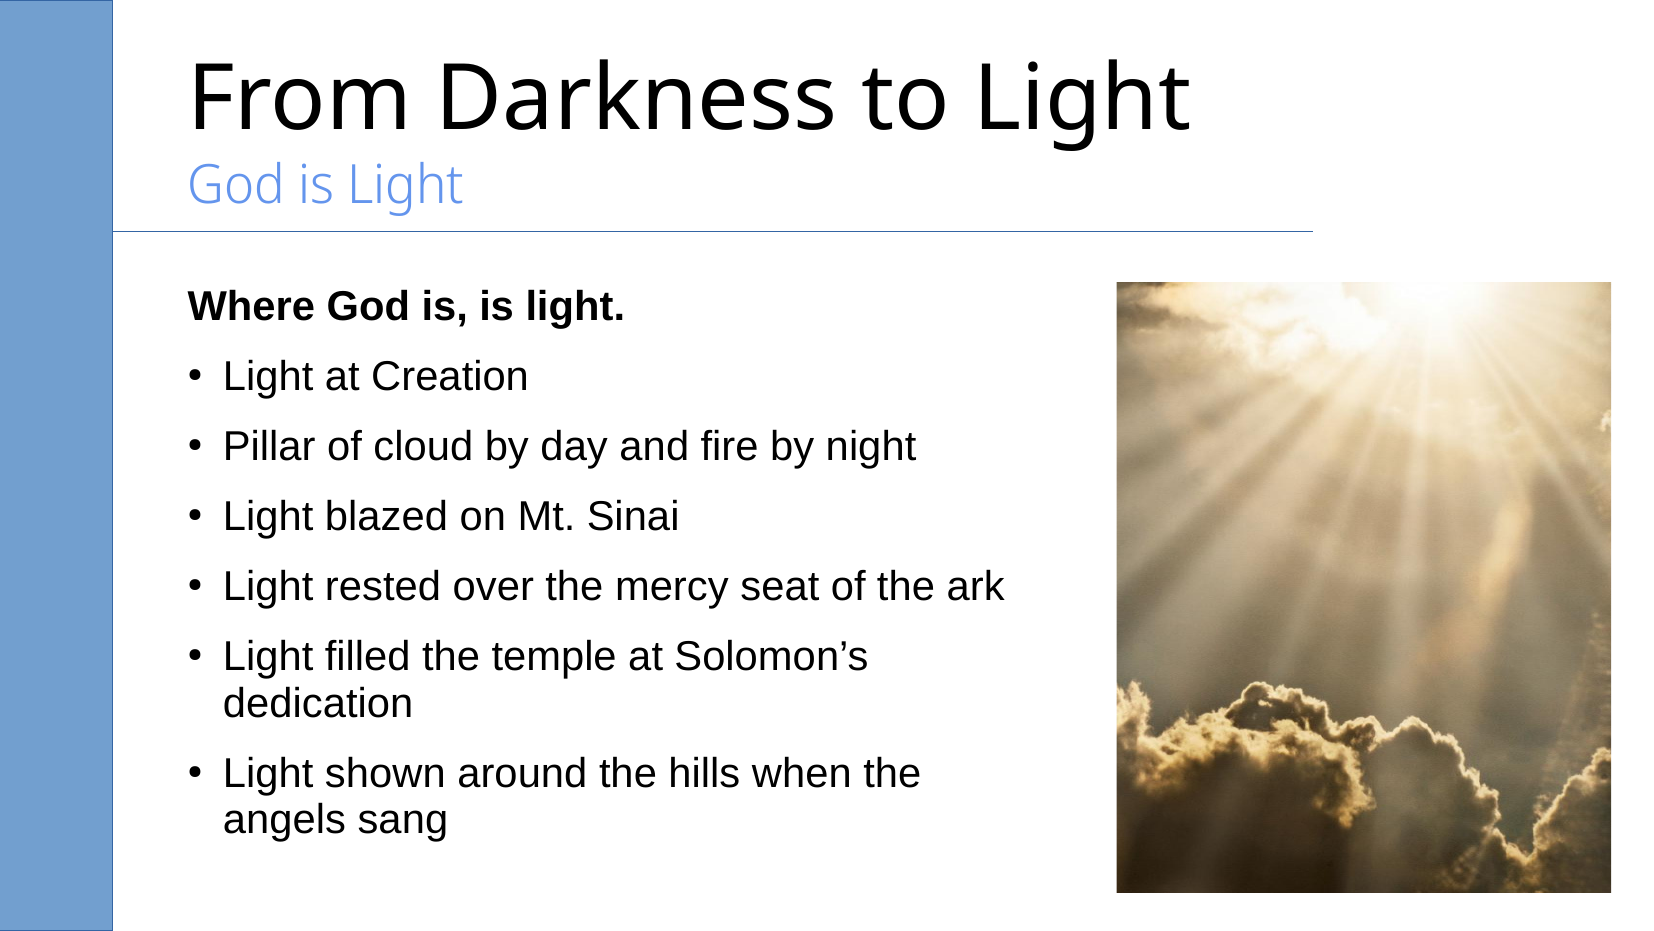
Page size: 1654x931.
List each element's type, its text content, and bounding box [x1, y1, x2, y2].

title From Darkness to Light [187, 33, 1571, 125]
title God is Light [187, 125, 1571, 239]
subtitle Where God is, is light. Light at Creation Pillar of cloud by day and fire by night Light blazed on Mt. Sinai Light rested over the mercy seat of the ark Light filled the temple at Solomon’s dedication Light shown around the hills when the angels sang [187, 282, 1009, 866]
picture [1116, 282, 1612, 893]
text_box [0, 0, 113, 931]
